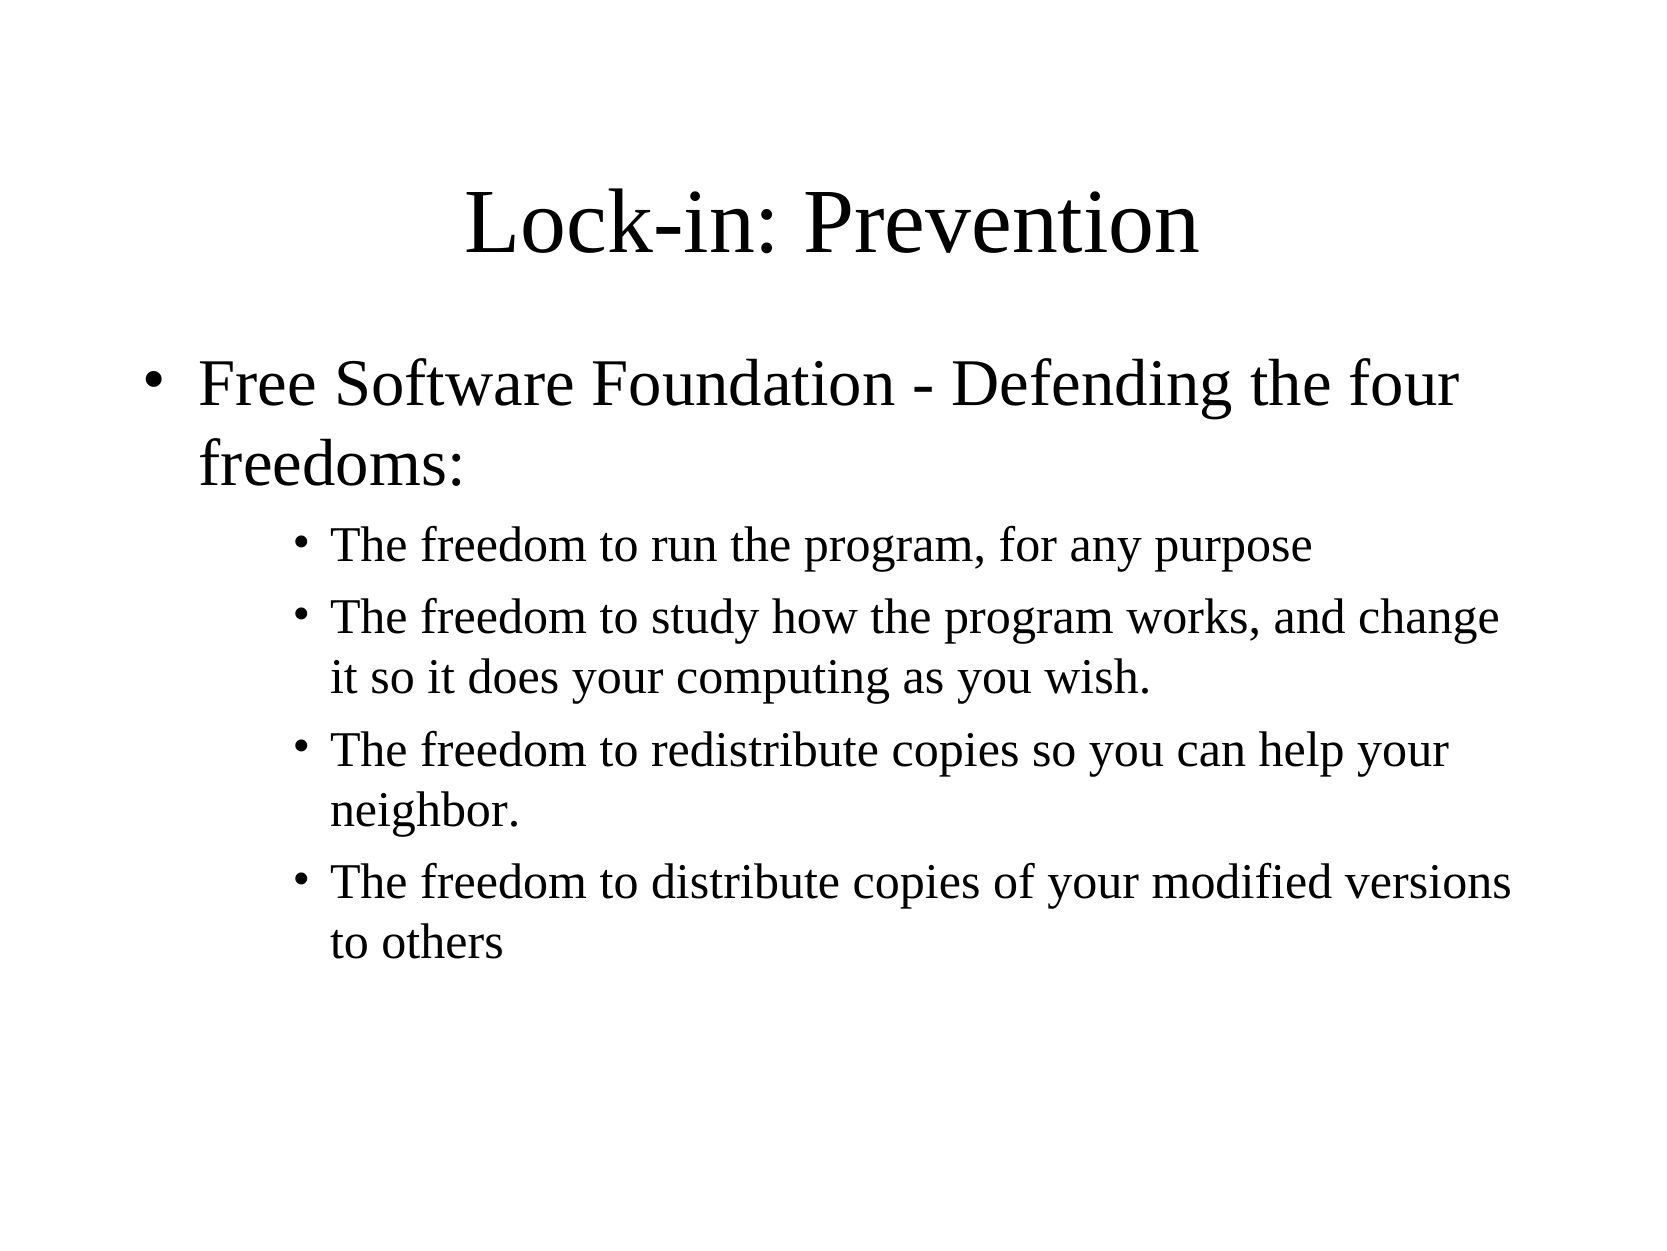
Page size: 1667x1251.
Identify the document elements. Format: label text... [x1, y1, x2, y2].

title Lock-in: Prevention [124, 110, 1542, 320]
list Free Software Foundation - Defending the four freedoms: The freedom to run the program, for any purpose The freedom to study how the program works, and change it so it does your computing as you wish. The freedom to redistribute copies so you can help your neighbor. The freedom to distribute copies of your modified versions to others [127, 331, 1545, 1200]
